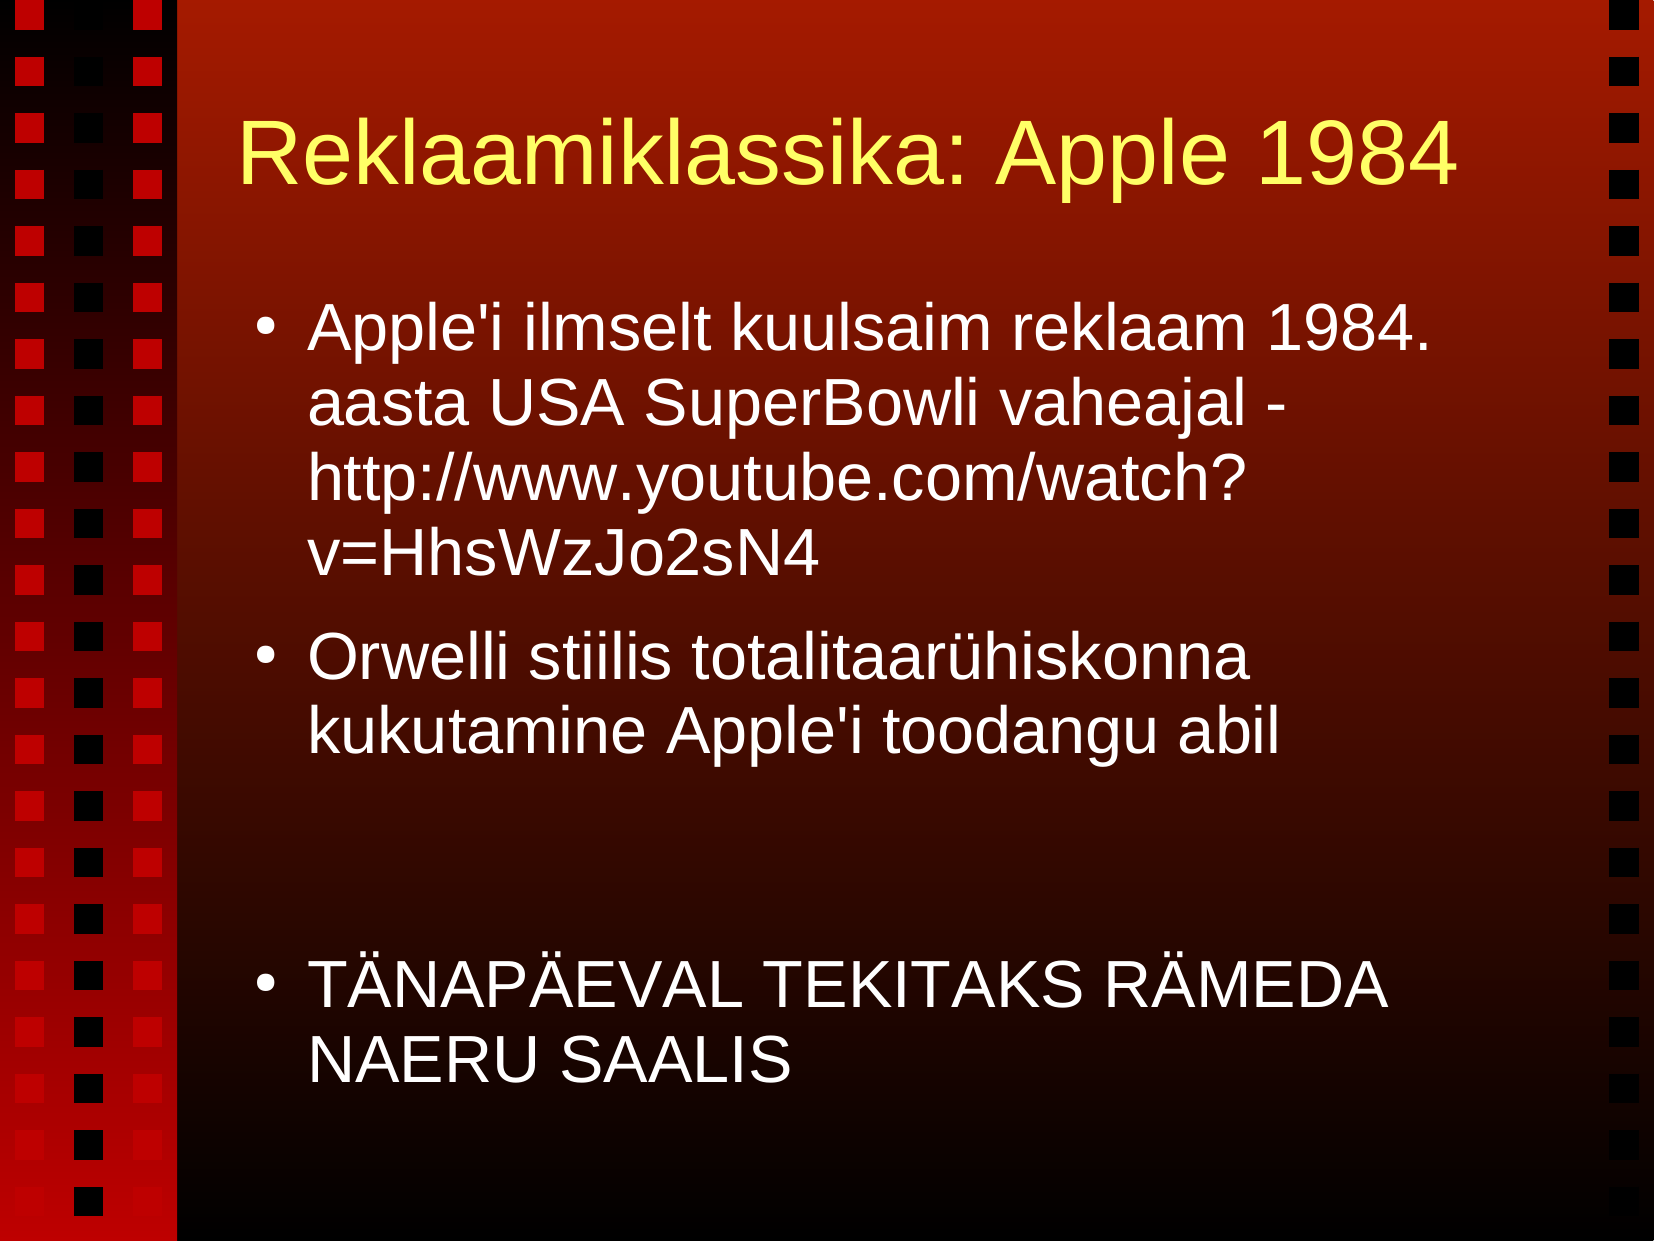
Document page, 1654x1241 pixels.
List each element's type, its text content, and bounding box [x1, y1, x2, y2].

title Reklaamiklassika: Apple 1984 [236, 49, 1571, 257]
list Apple'i ilmselt kuulsaim reklaam 1984. aasta USA SuperBowli vaheajal - http://www.youtube.com/watch?v=HhsWzJo2sN4 Orwelli stiilis totalitaarühiskonna kukutamine Apple'i toodangu abil TÄNAPÄEVAL TEKITAKS RÄMEDA NAERU SAALIS [236, 290, 1571, 1109]
